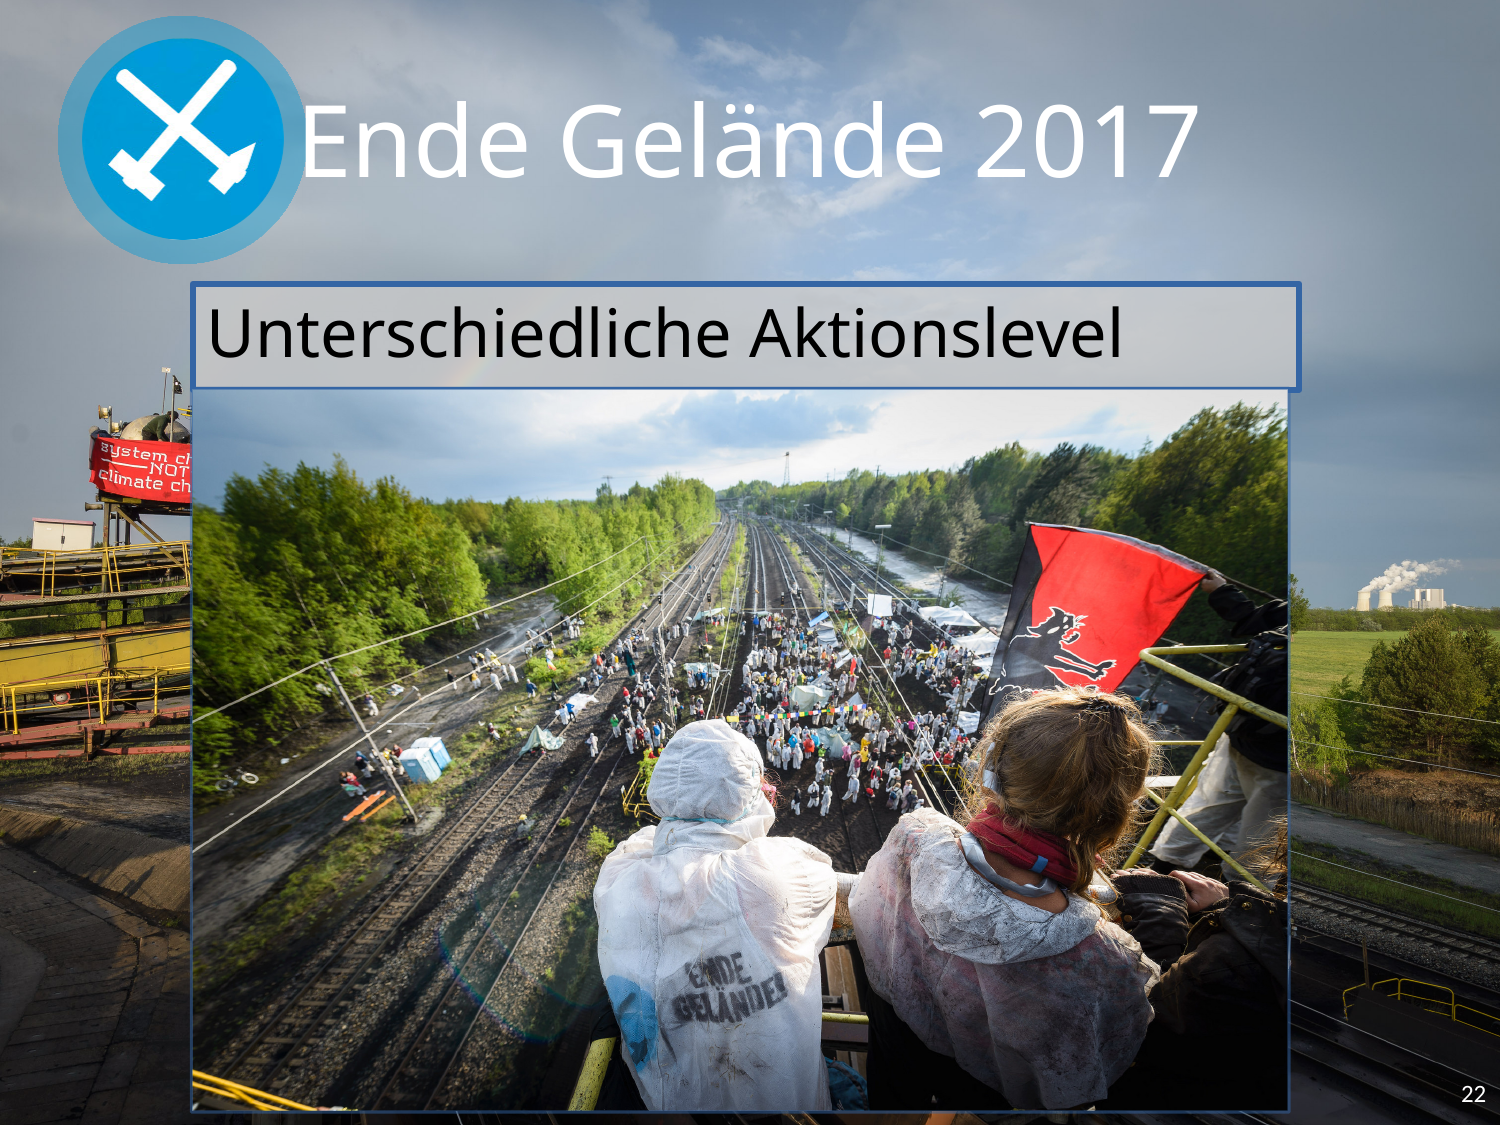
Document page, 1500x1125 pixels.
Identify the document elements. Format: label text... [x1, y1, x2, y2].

title Ende Gelände 2017 [242, 45, 1258, 233]
picture [0, 0, 1500, 1125]
list Unterschiedliche Aktionslevel [192, 283, 1300, 390]
